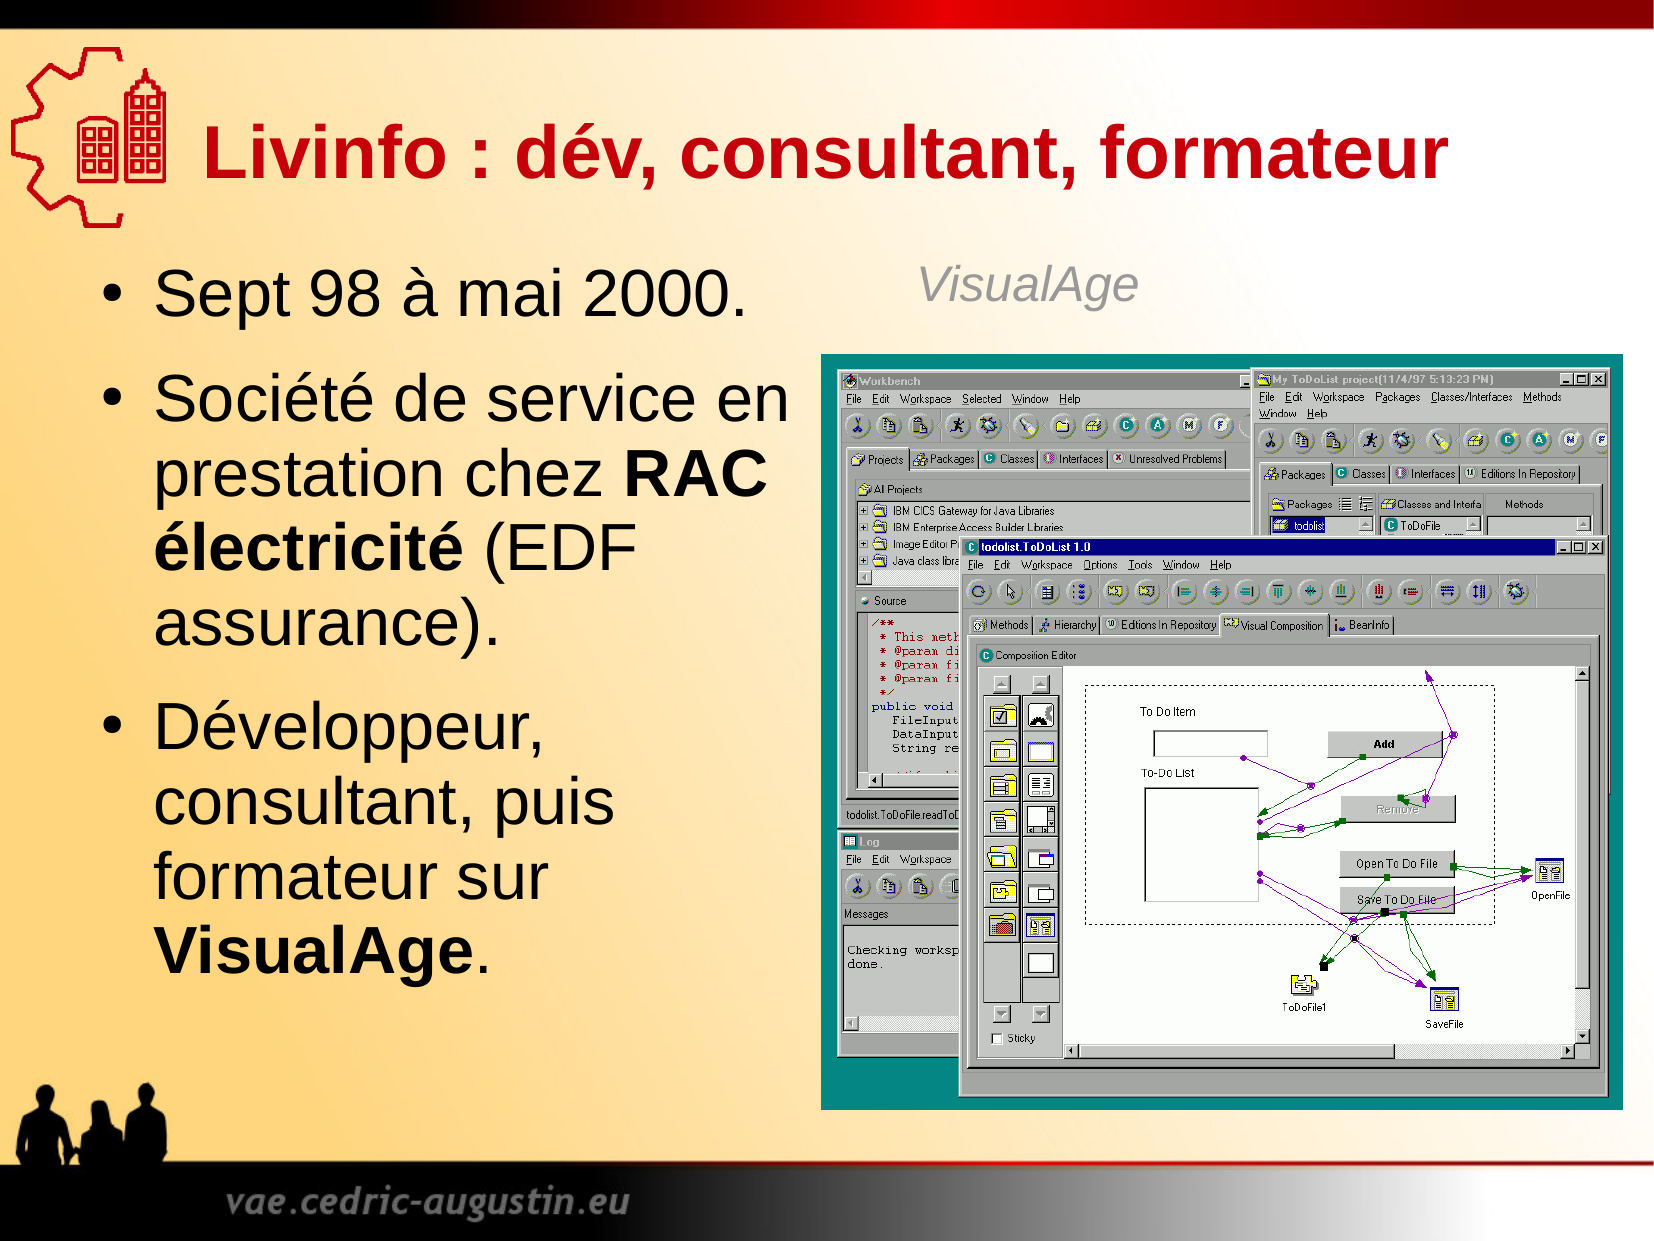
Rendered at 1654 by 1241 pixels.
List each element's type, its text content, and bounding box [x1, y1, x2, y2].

list Sept 98 à mai 2000. Société de service en prestation chez RAC électricité (EDF assurance). Développeur, consultant, puis formateur sur VisualAge. [82, 256, 809, 1099]
list VisualAge [845, 256, 1572, 354]
title Livinfo : dév, consultant, formateur [82, 49, 1571, 257]
picture [0, 0, 1654, 1241]
